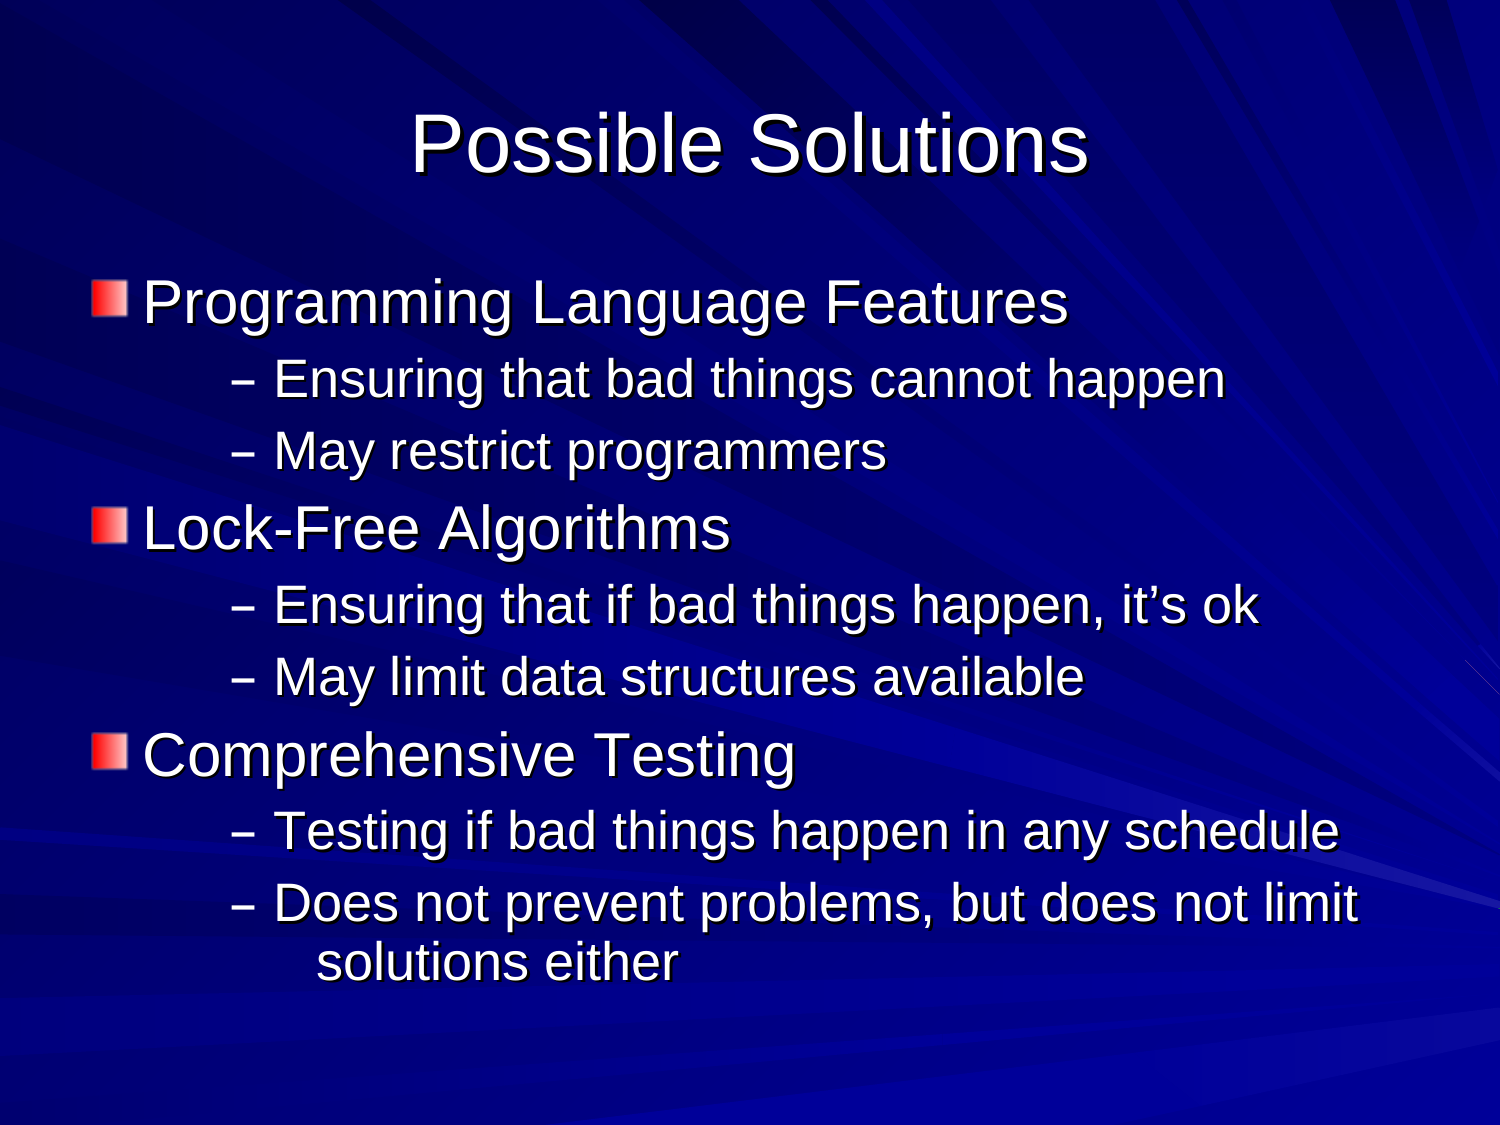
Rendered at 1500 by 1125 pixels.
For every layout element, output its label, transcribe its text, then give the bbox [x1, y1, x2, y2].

list Programming Language Features Ensuring that bad things cannot happen May restrict programmers Lock-Free Algorithms Ensuring that if bad things happen, it’s ok May limit data structures available Comprehensive Testing Testing if bad things happen in any schedule Does not prevent problems, but does not limit solutions either [75, 262, 1426, 1006]
title Possible Solutions [75, 45, 1426, 234]
